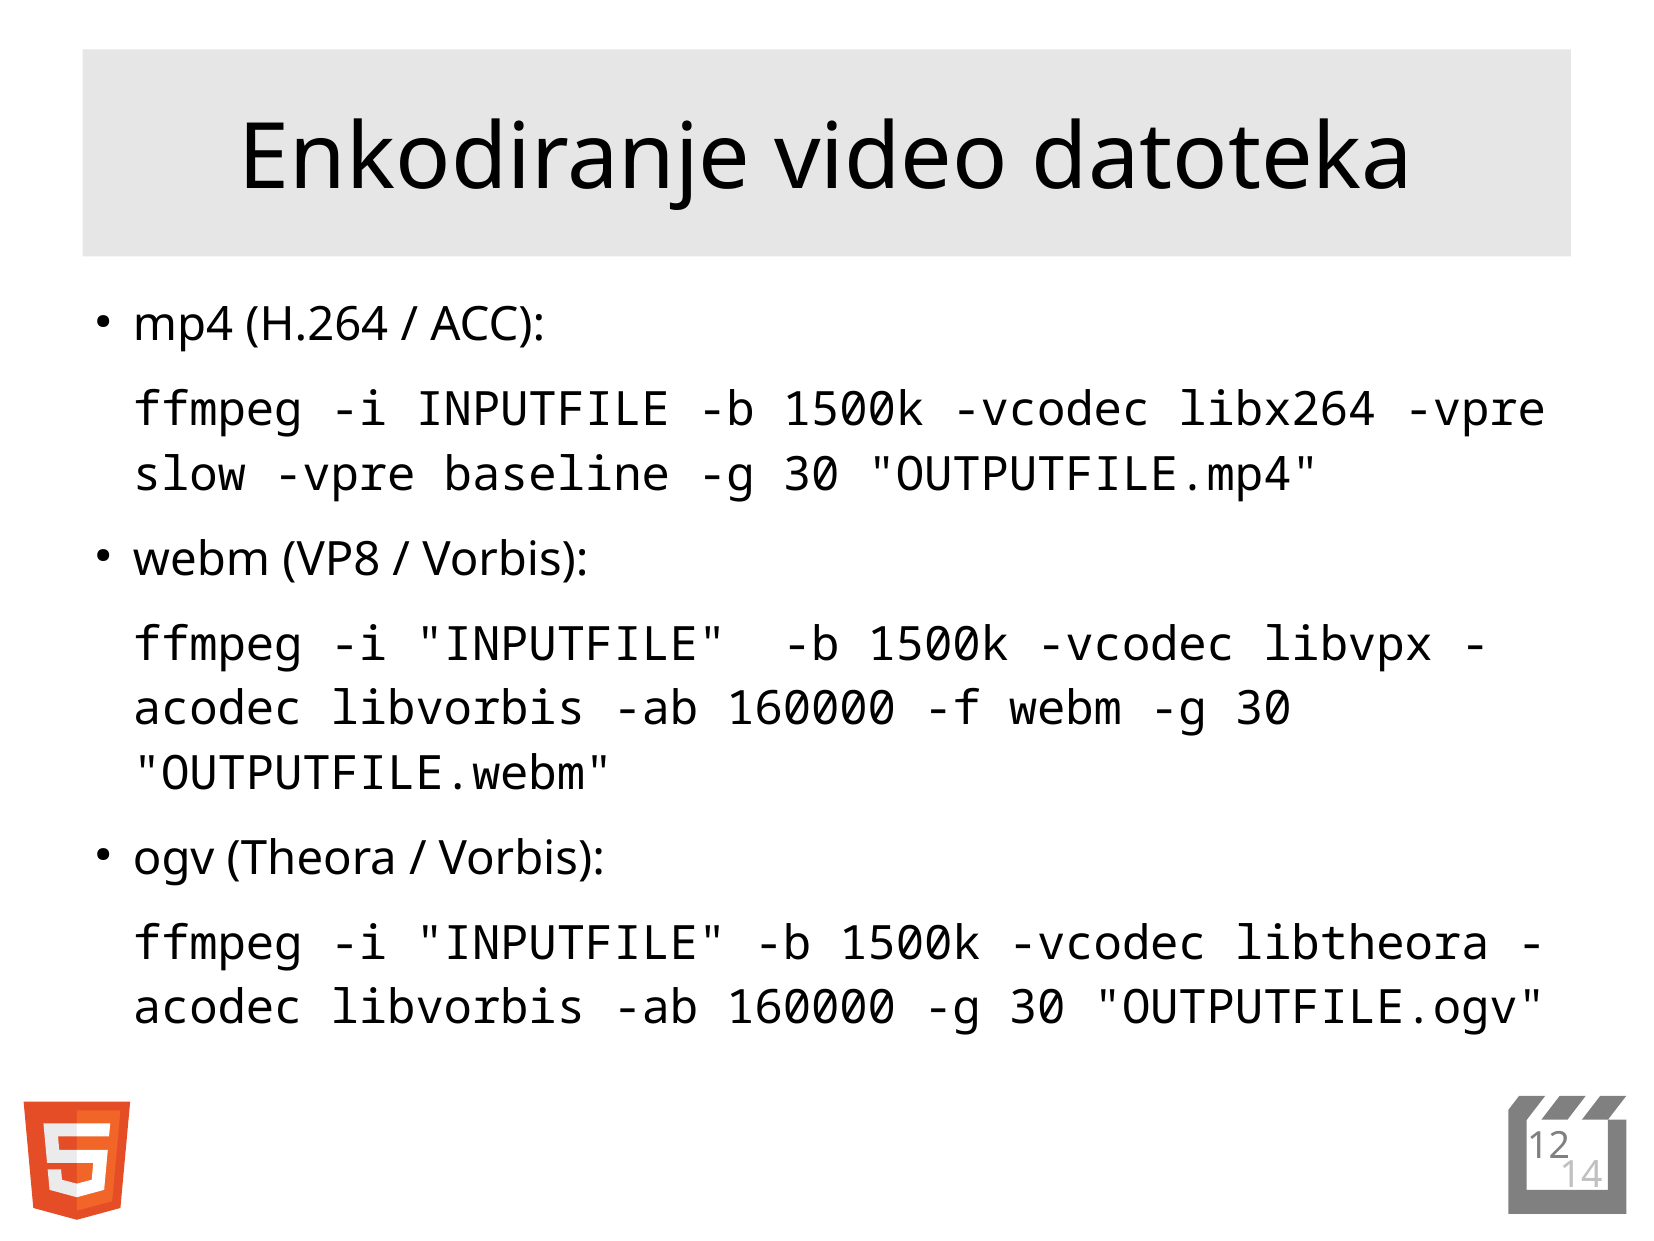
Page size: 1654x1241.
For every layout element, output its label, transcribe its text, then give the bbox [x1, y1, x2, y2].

title Enkodiranje video datoteka [82, 49, 1571, 257]
list mp4 (H.264 / ACC): ffmpeg -i INPUTFILE -b 1500k -vcodec libx264 -vpre slow -vpre baseline -g 30 "OUTPUTFILE.mp4" webm (VP8 / Vorbis): ffmpeg -i "INPUTFILE" -b 1500k -vcodec libvpx -acodec libvorbis -ab 160000 -f webm -g 30 "OUTPUTFILE.webm" ogv (Theora / Vorbis): ffmpeg -i "INPUTFILE" -b 1500k -vcodec libtheora -acodec libvorbis -ab 160000 -g 30 "OUTPUTFILE.ogv" [82, 290, 1571, 1109]
